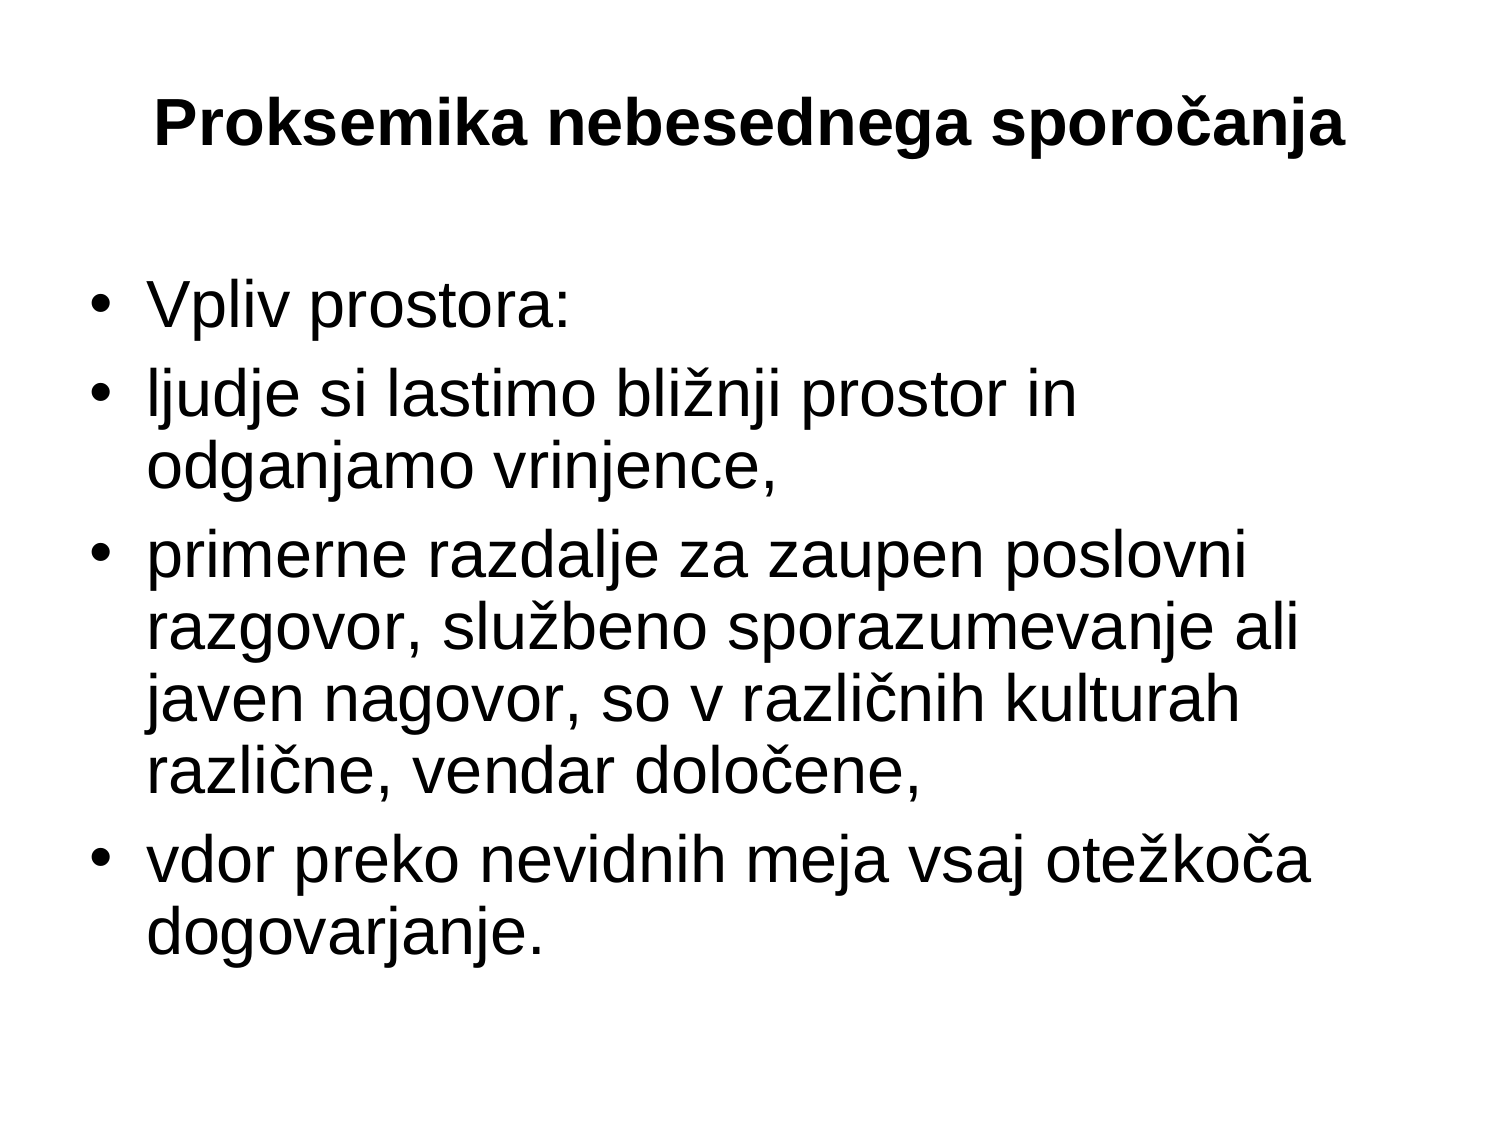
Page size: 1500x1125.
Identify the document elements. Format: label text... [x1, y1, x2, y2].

title Proksemika nebesednega sporočanja [75, 0, 1426, 262]
list Vpliv prostora: ljudje si lastimo bližnji prostor in odganjamo vrinjence, primerne razdalje za zaupen poslovni razgovor, službeno sporazumevanje ali javen nagovor, so v različnih kulturah različne, vendar določene, vdor preko nevidnih meja vsaj otežkoča dogovarjanje. [75, 262, 1426, 1006]
